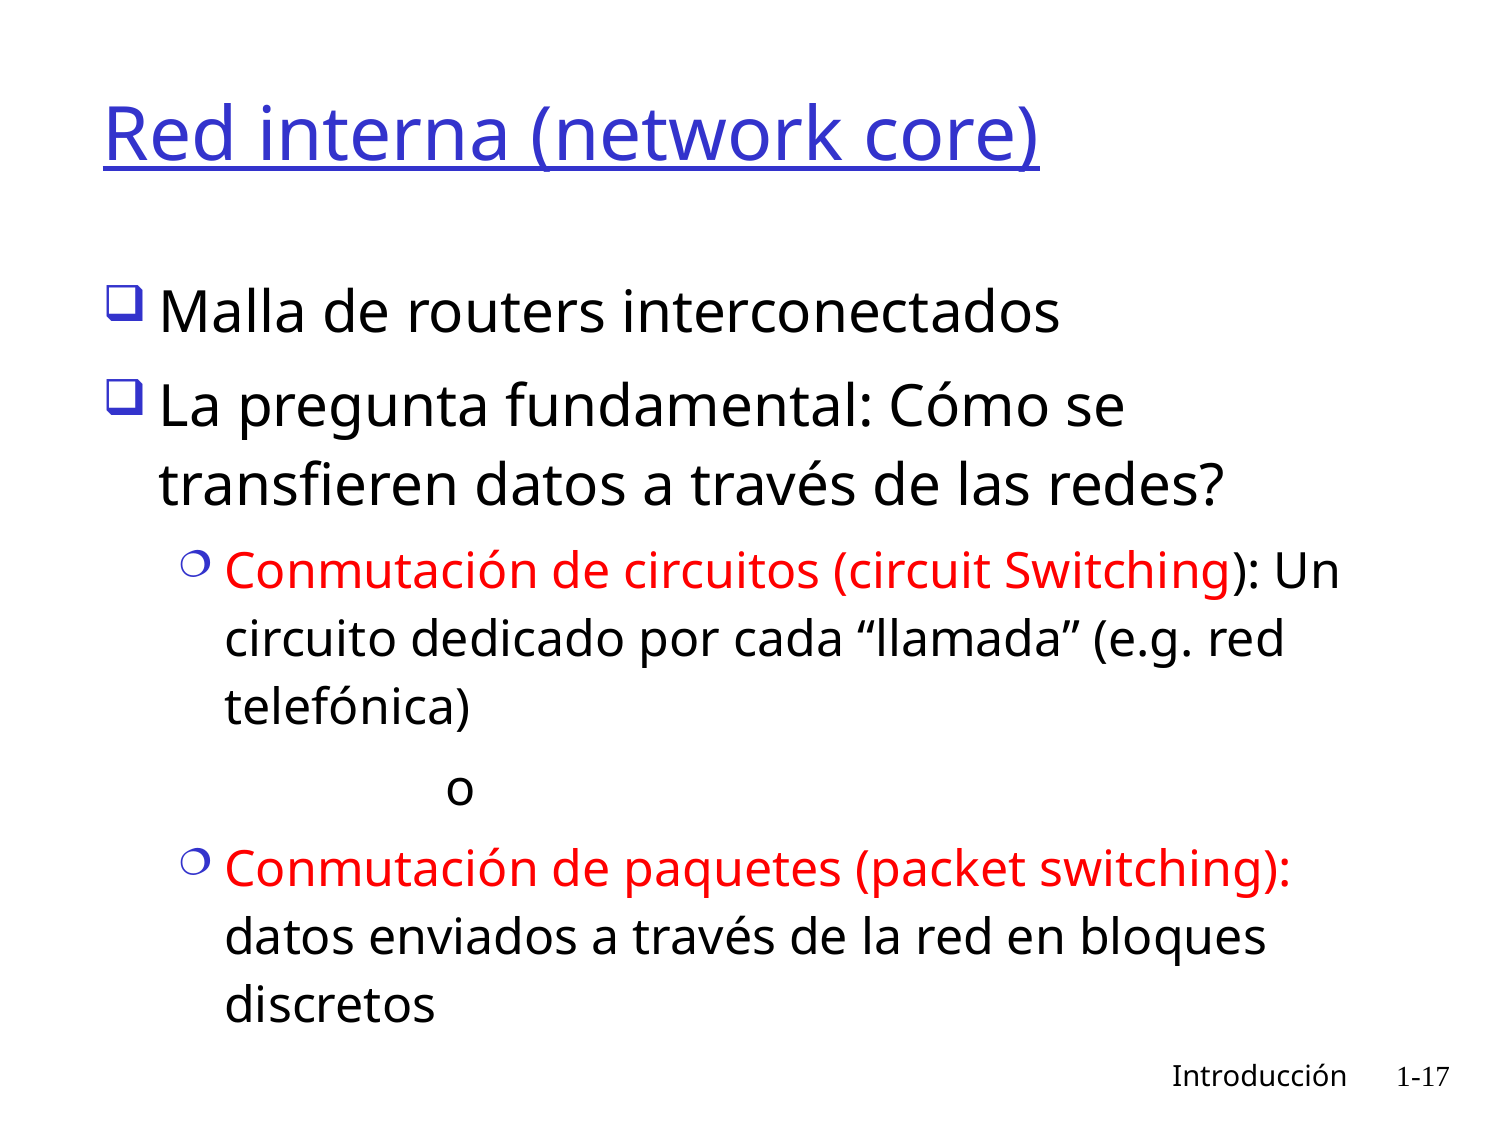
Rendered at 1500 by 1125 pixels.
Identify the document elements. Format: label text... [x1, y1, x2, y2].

text_box 1-<number> [1362, 1050, 1466, 1125]
text_box Introducción [887, 1050, 1362, 1125]
title Red interna (network core) [87, 16, 1363, 247]
list Malla de routers interconectados La pregunta fundamental: Cómo se transfieren datos a través de las redes? Conmutación de circuitos (circuit Switching): Un circuito dedicado por cada “llamada” (e.g. red telefónica) o Conmutación de paquetes (packet switching): datos enviados a través de la red en bloques discretos [87, 262, 1363, 1021]
